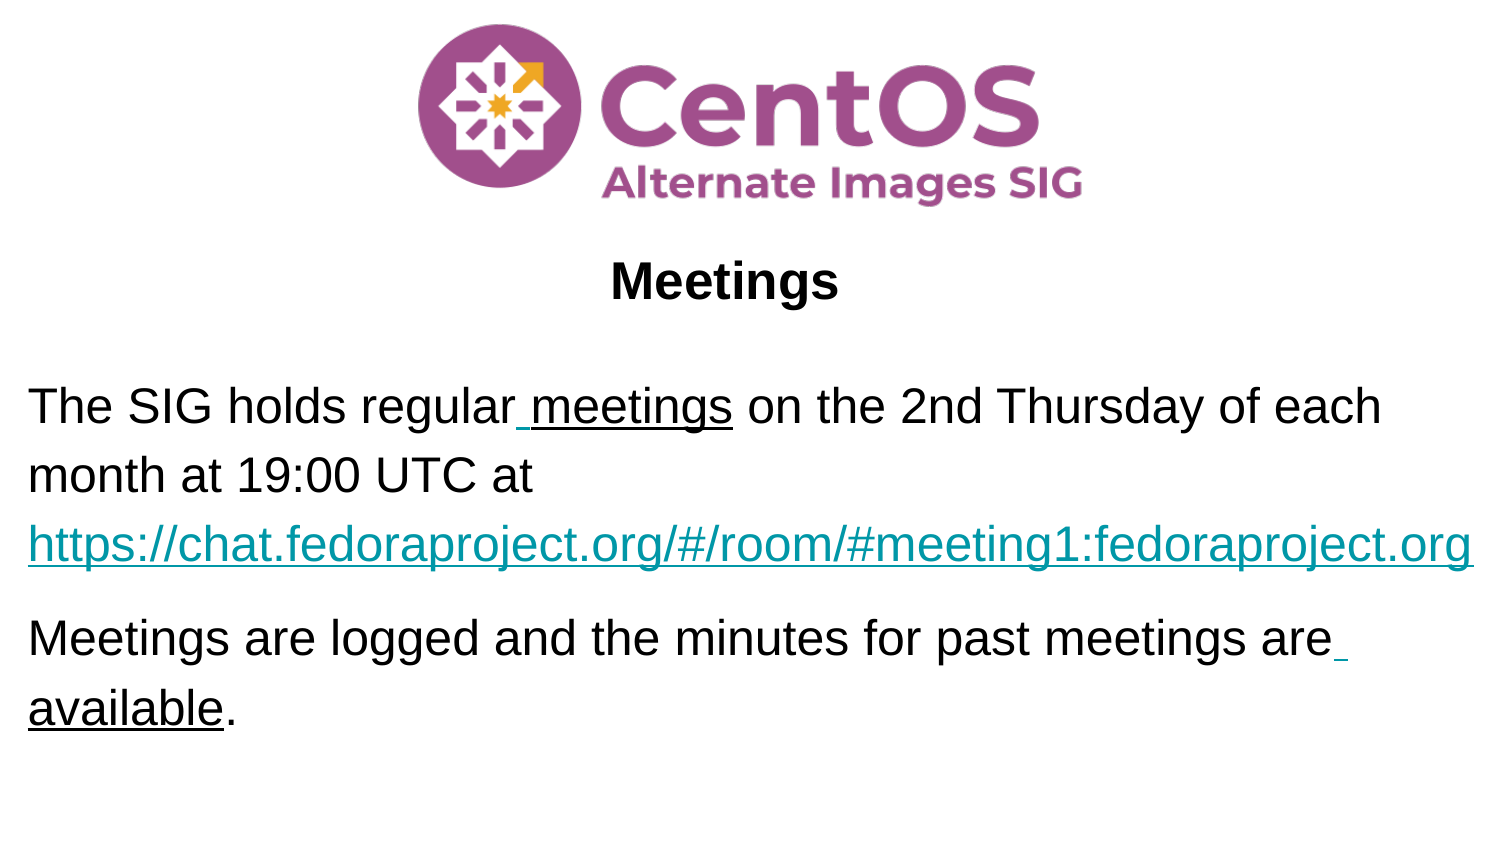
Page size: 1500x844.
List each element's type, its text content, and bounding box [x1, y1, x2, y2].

title Meetings [26, 231, 1425, 326]
list The SIG holds regular meetings on the 2nd Thursday of each month at 19:00 UTC at https://chat.fedoraproject.org/#/room/#meeting1:fedoraproject.org Meetings are logged and the minutes for past meetings are available. [12, 350, 1492, 844]
picture [393, 0, 1107, 232]
